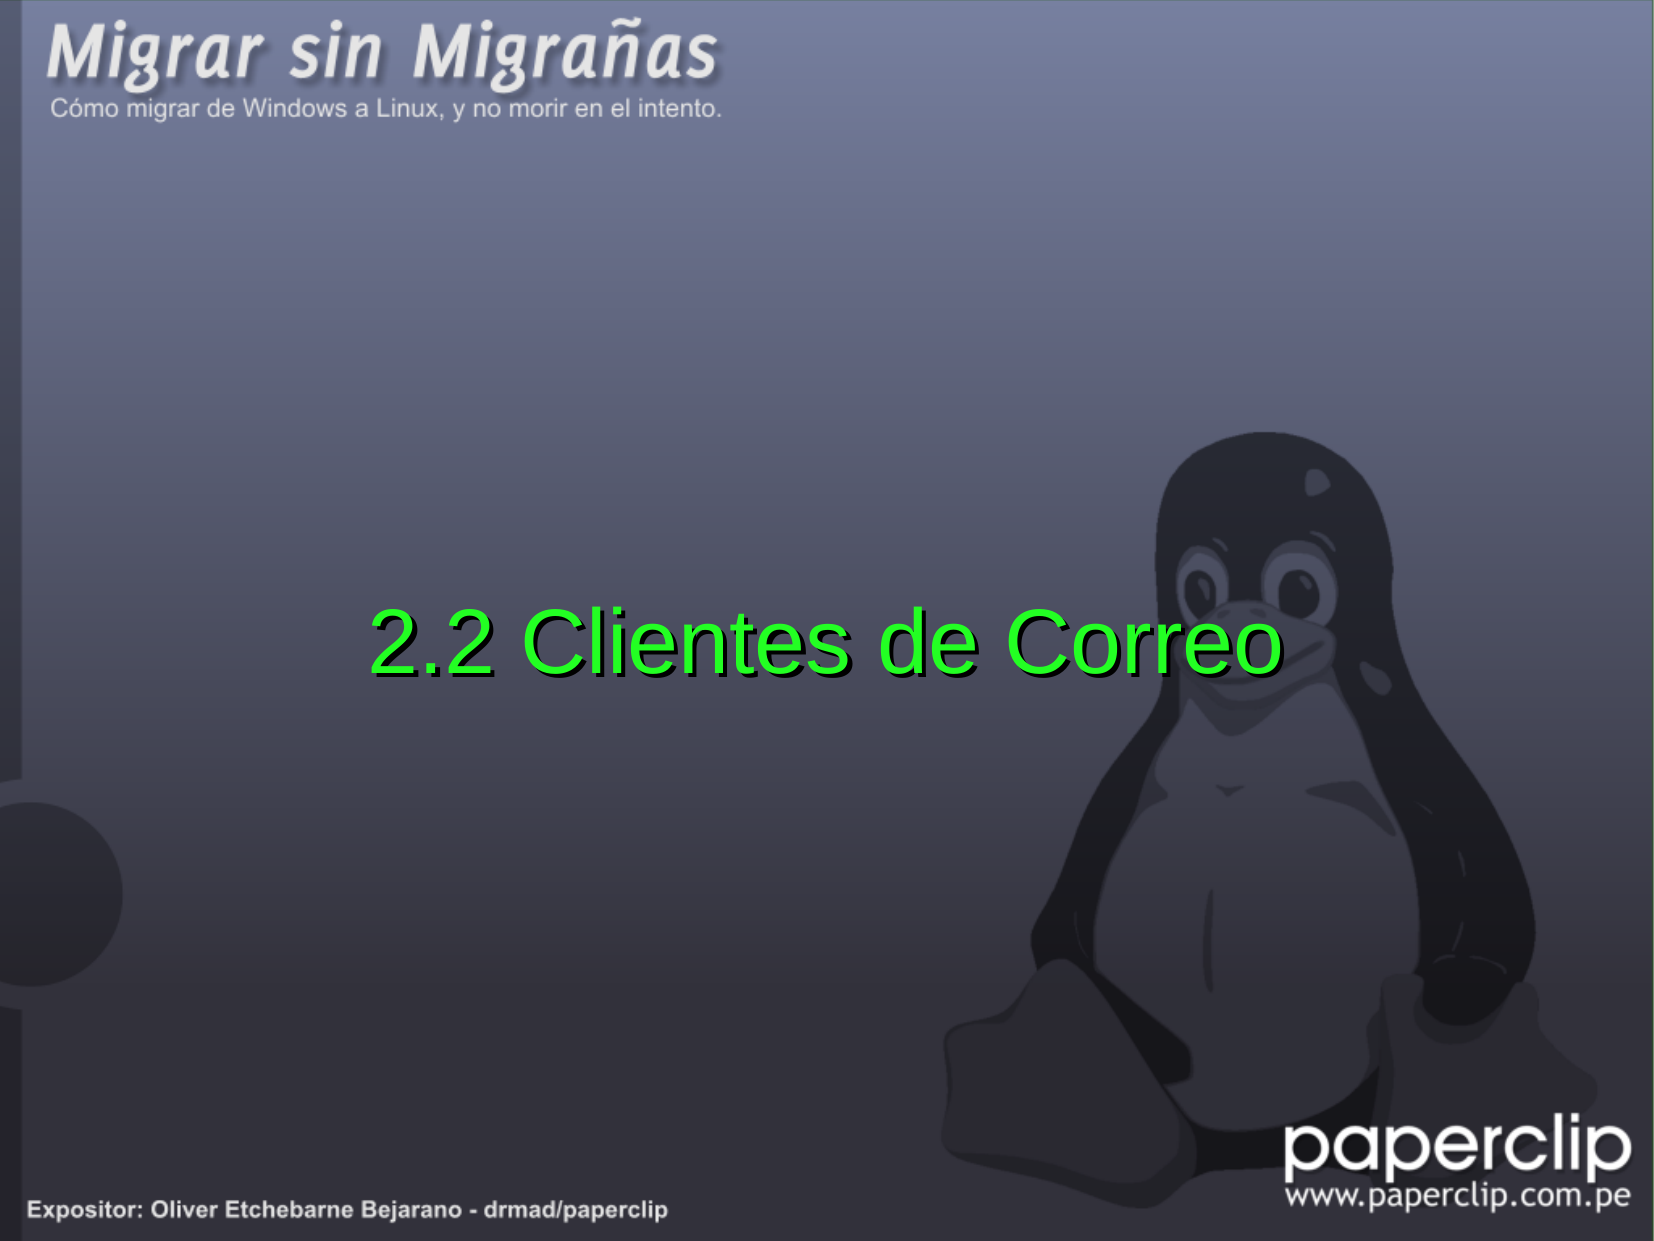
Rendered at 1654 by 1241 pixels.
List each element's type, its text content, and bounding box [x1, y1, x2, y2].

picture [0, 0, 1654, 1241]
title 2.2 Clientes de Correo [82, 572, 1571, 712]
